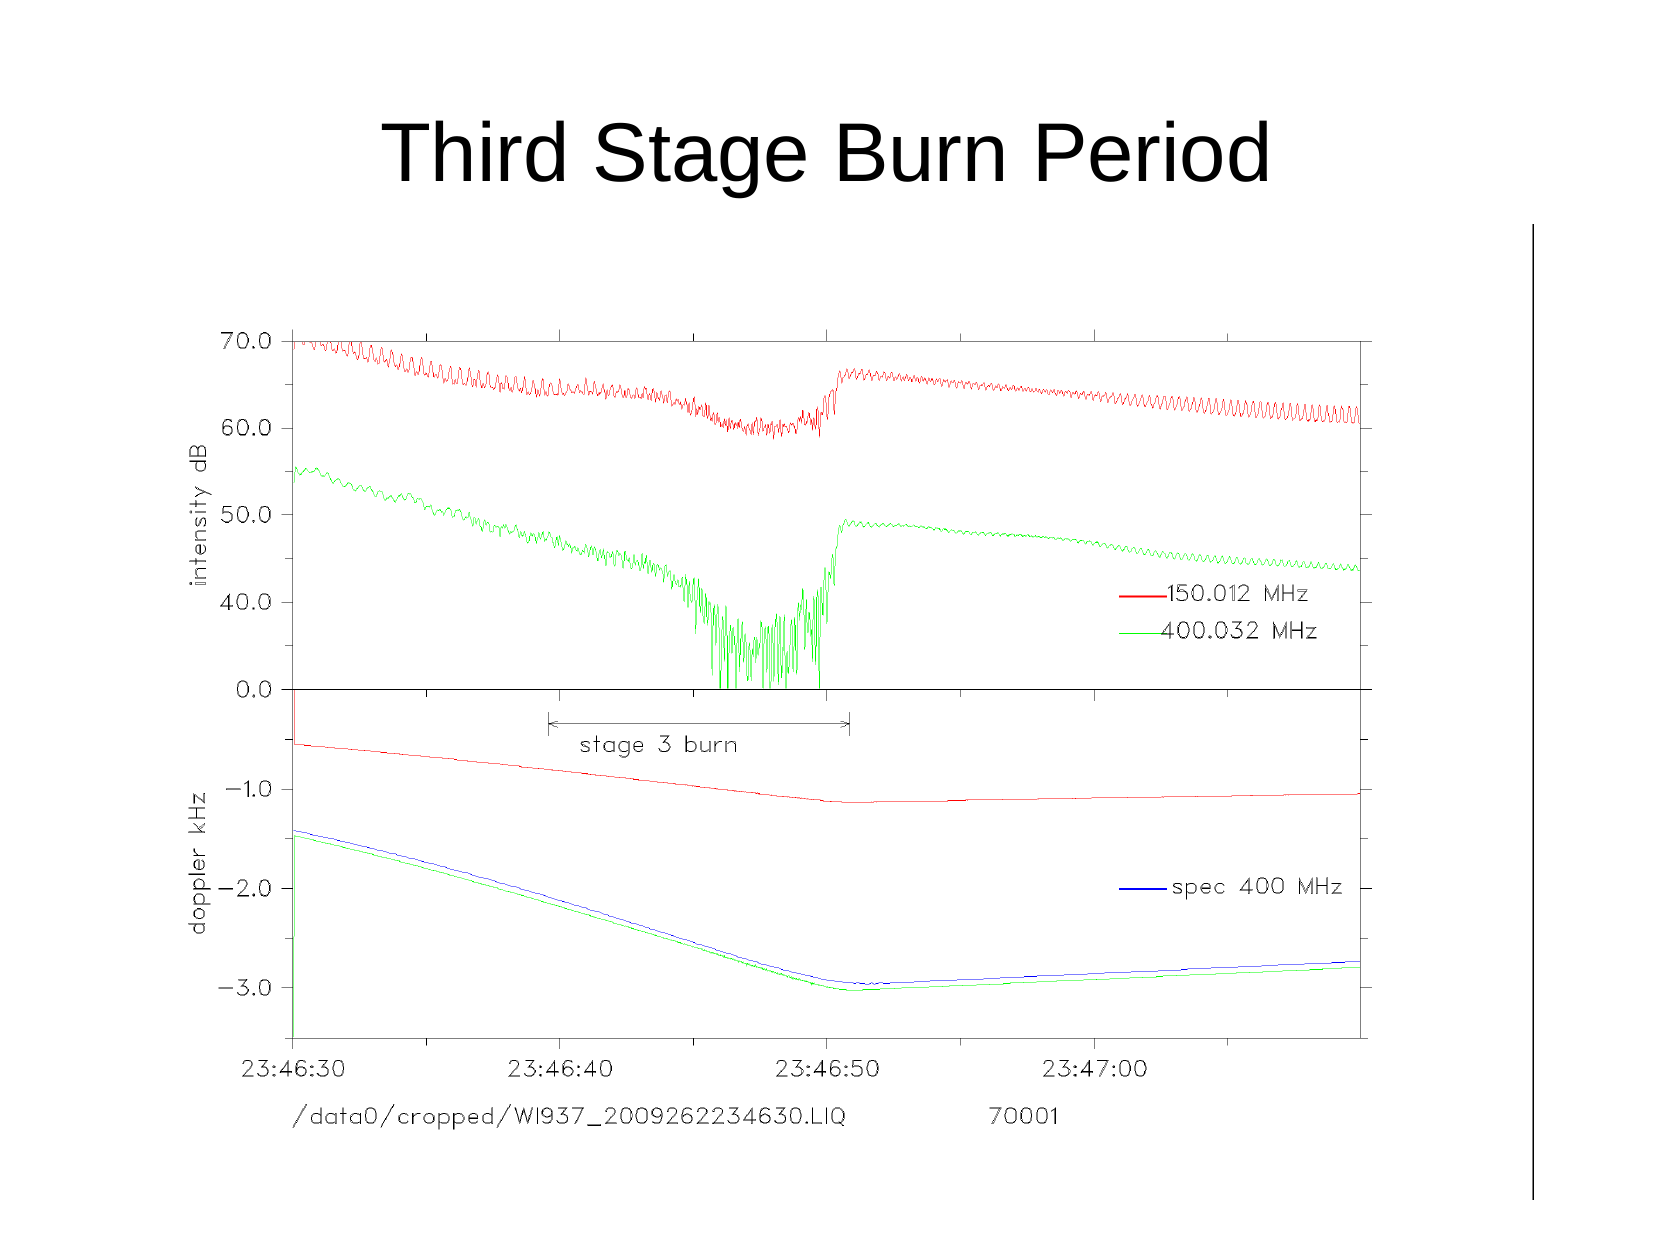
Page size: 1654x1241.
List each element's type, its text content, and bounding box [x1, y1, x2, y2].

title Third Stage Burn Period [82, 56, 1571, 250]
picture [153, 224, 1534, 1201]
